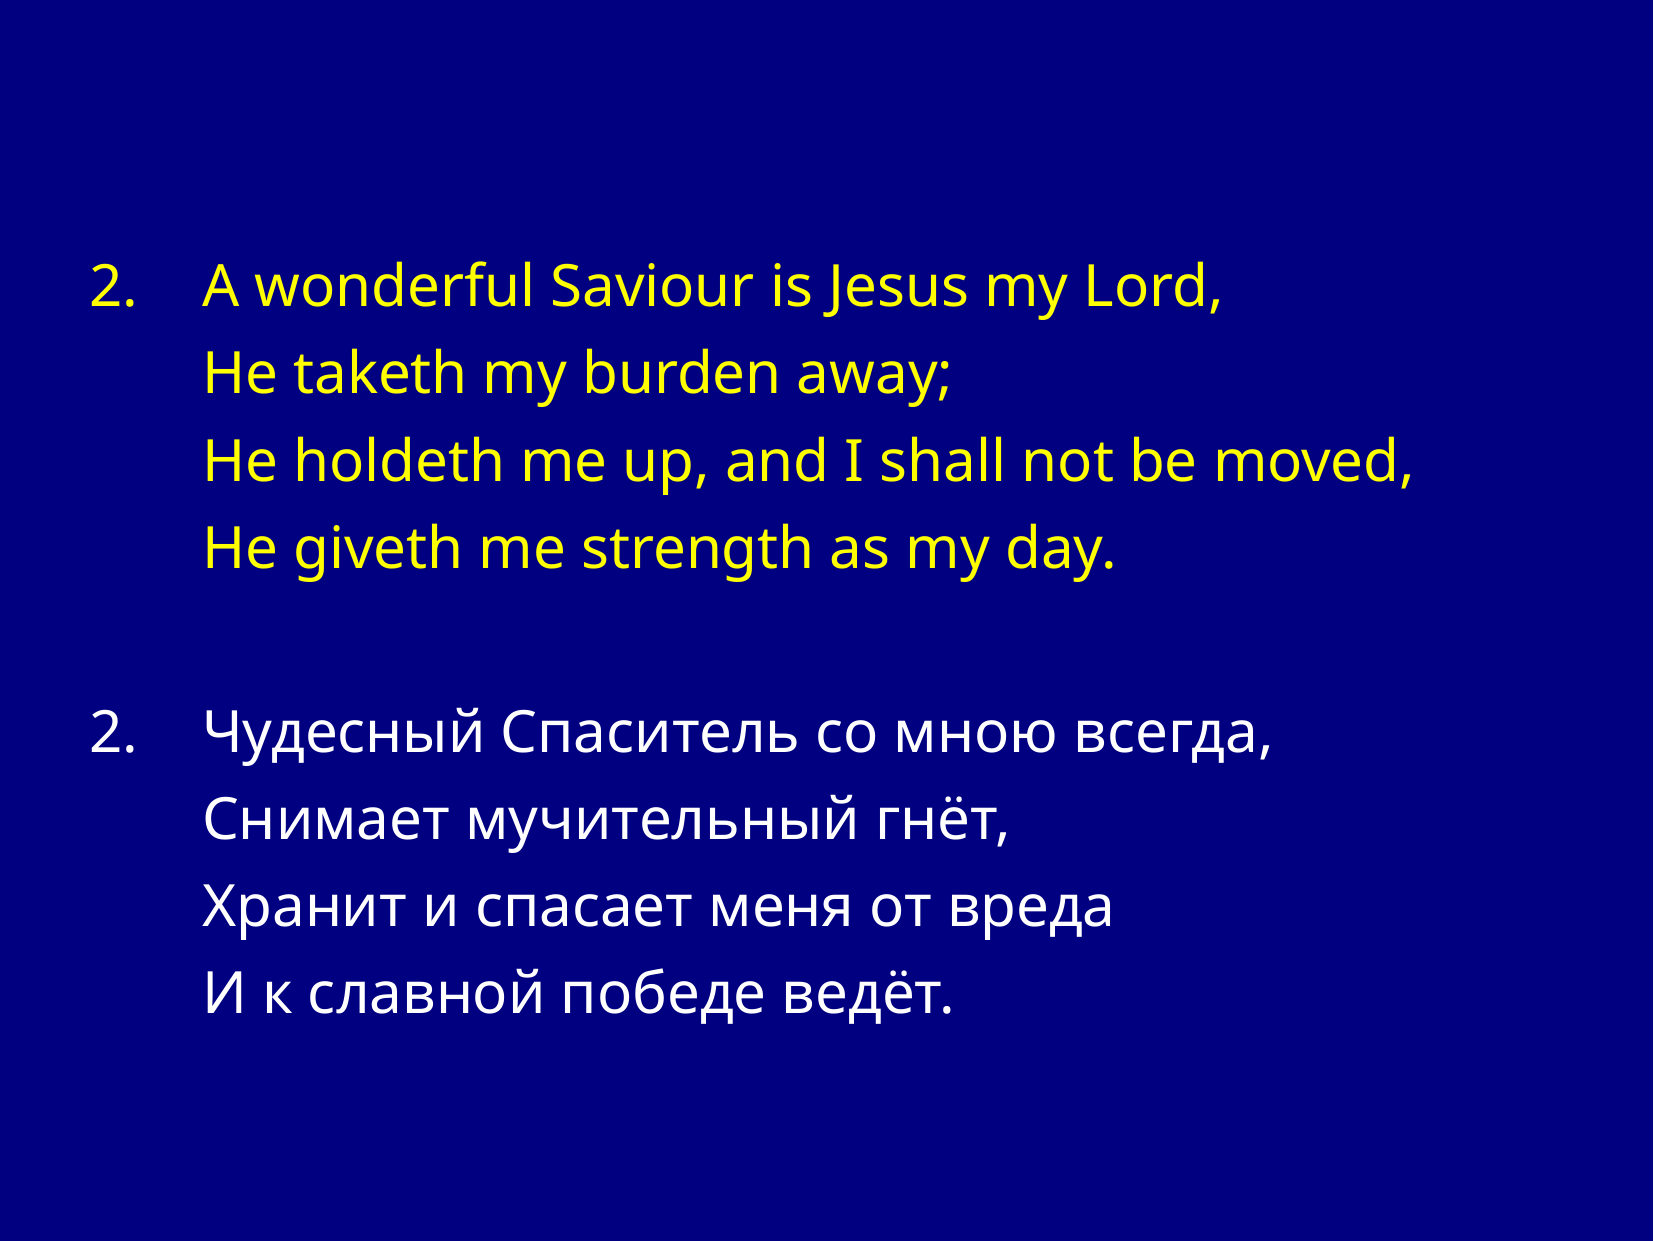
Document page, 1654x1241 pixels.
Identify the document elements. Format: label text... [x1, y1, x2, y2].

text_box 2. A wonderful Saviour is Jesus my Lord, He taketh my burden away; He holdeth me up, and I shall not be moved, He giveth me strength as my day. [75, 150, 1653, 638]
text_box 2. Чудесный Спаситель со мною всегда, Снимает мучительный гнёт, Хранит и спасает меня от вреда И к славной победе ведёт. [75, 675, 1653, 1163]
